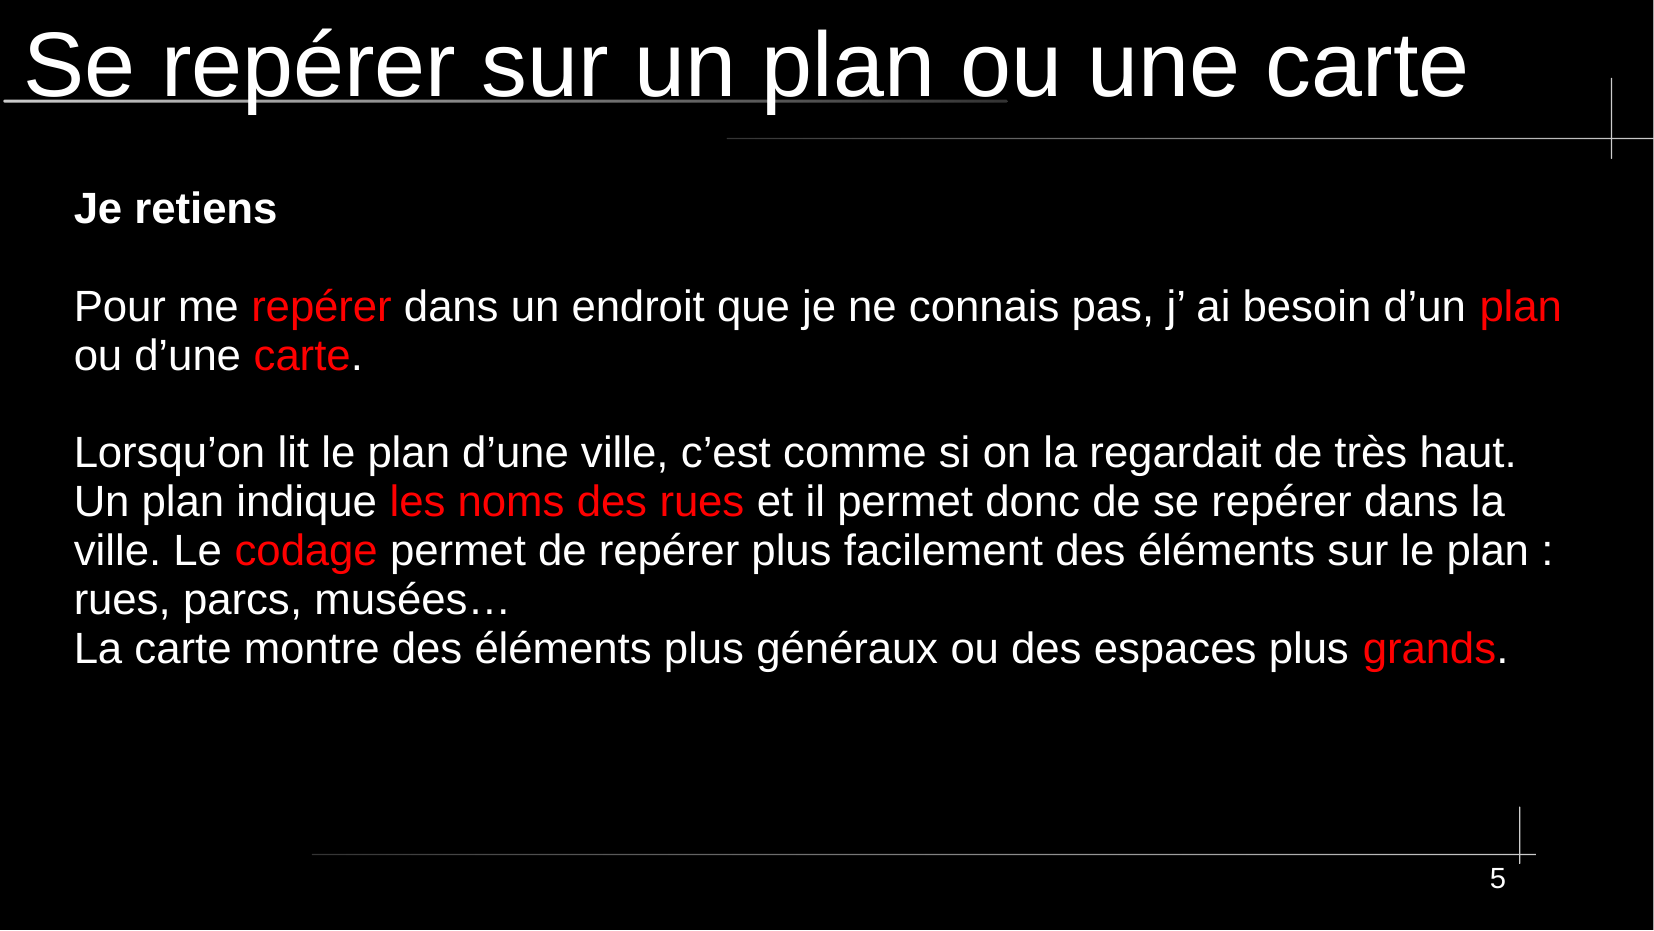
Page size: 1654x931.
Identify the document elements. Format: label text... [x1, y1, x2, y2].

text_box Je retiens Pour me repérer dans un endroit que je ne connais pas, j’ ai besoin d’un plan ou d’une carte. Lorsqu’on lit le plan d’une ville, c’est comme si on la regardait de très haut. Un plan indique les noms des rues et il permet donc de se repérer dans la ville. Le codage permet de repérer plus facilement des éléments sur le plan : rues, parcs, musées… La carte montre des éléments plus généraux ou des espaces plus grands. [59, 177, 1601, 768]
title Se repérer sur un plan ou une carte [23, 11, 1589, 119]
